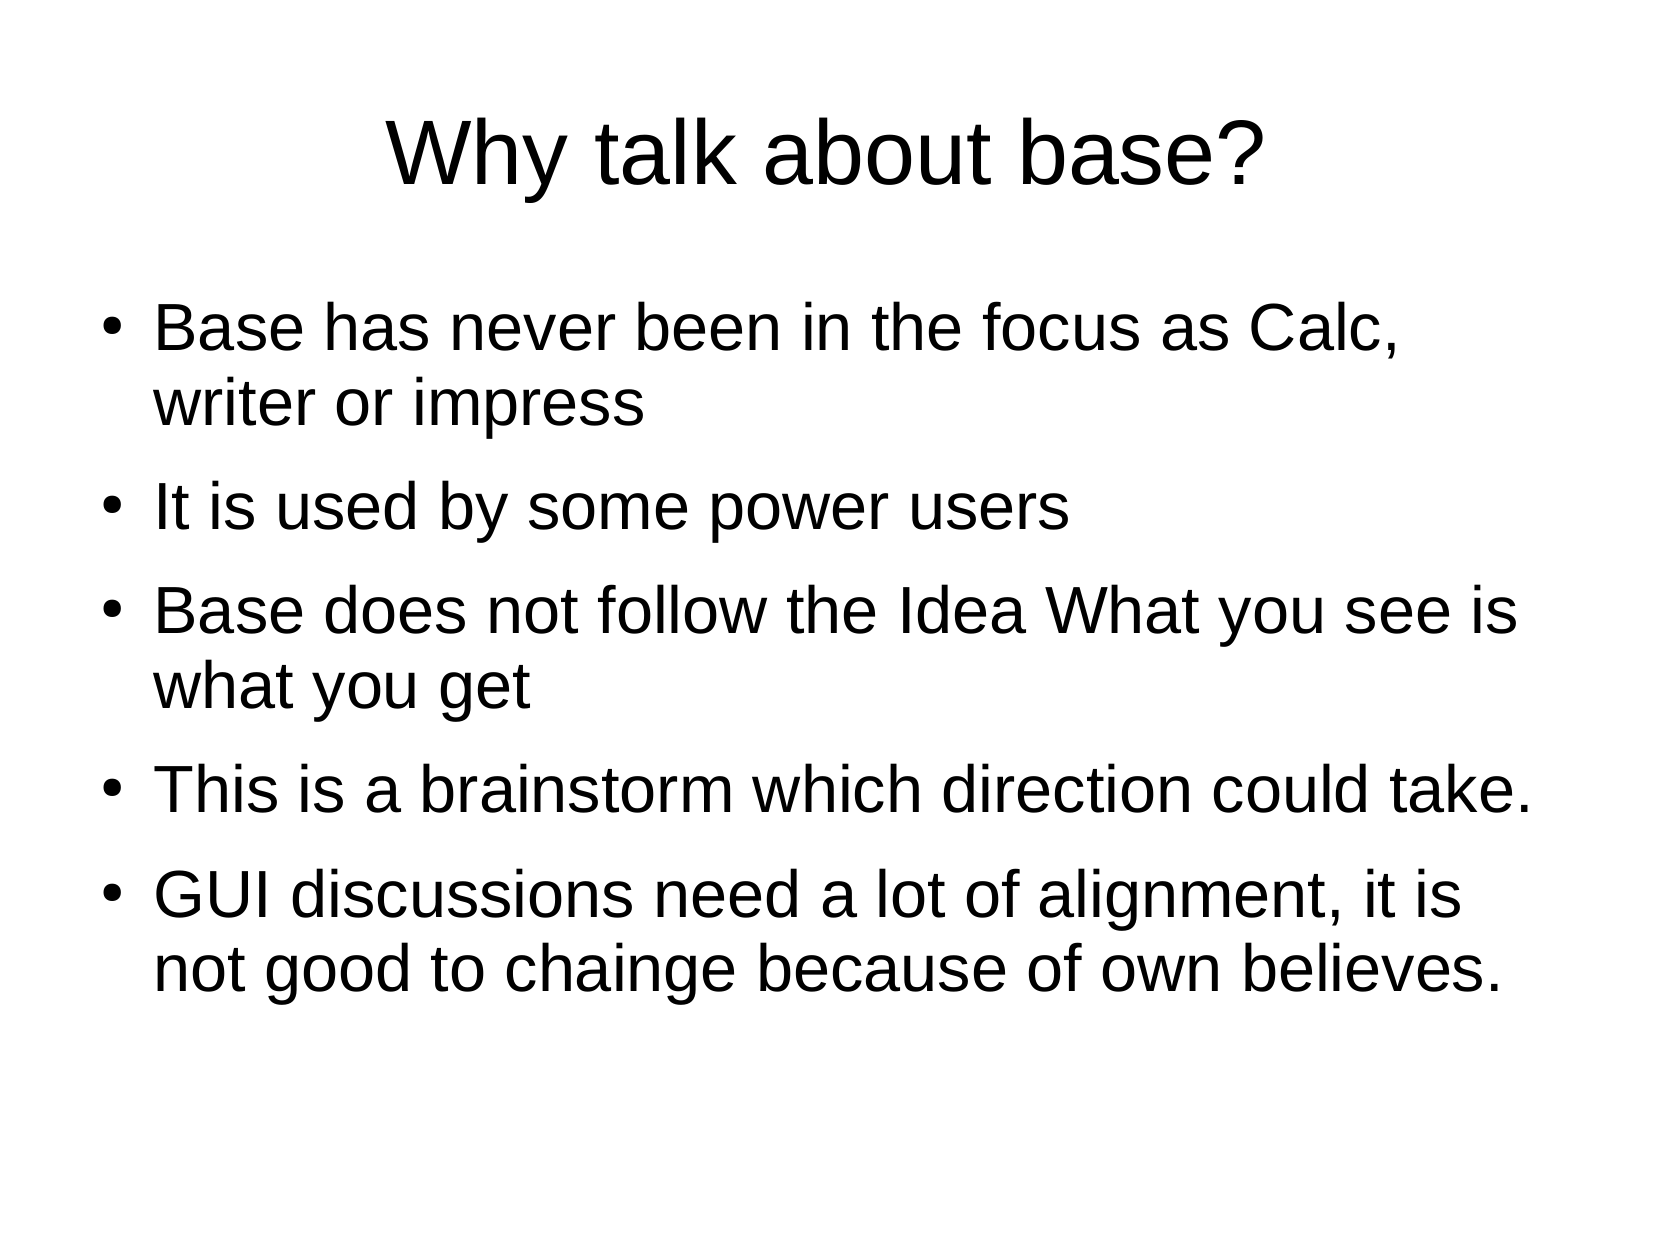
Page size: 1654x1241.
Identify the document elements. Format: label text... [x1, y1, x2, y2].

title Why talk about base? [82, 49, 1571, 257]
list Base has never been in the focus as Calc, writer or impress It is used by some power users Base does not follow the Idea What you see is what you get This is a brainstorm which direction could take. GUI discussions need a lot of alignment, it is not good to chainge because of own believes. [82, 290, 1571, 1109]
